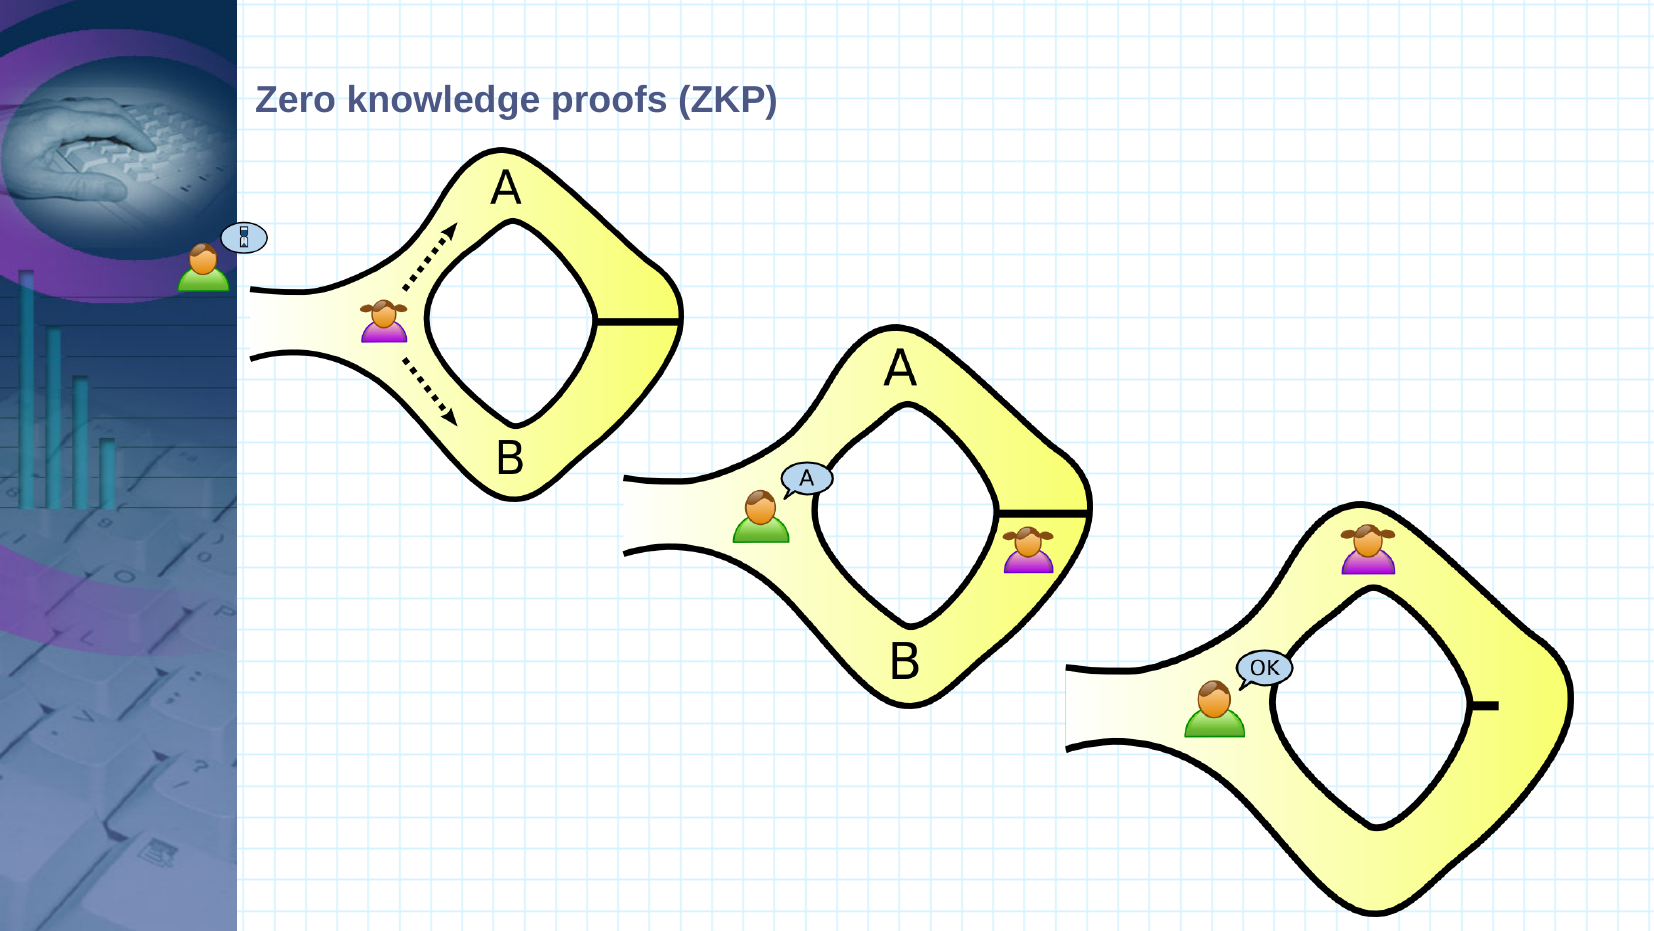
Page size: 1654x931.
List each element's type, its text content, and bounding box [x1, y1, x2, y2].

title Zero knowledge proofs (ZKP) [254, 21, 1640, 178]
picture [0, 0, 1654, 931]
